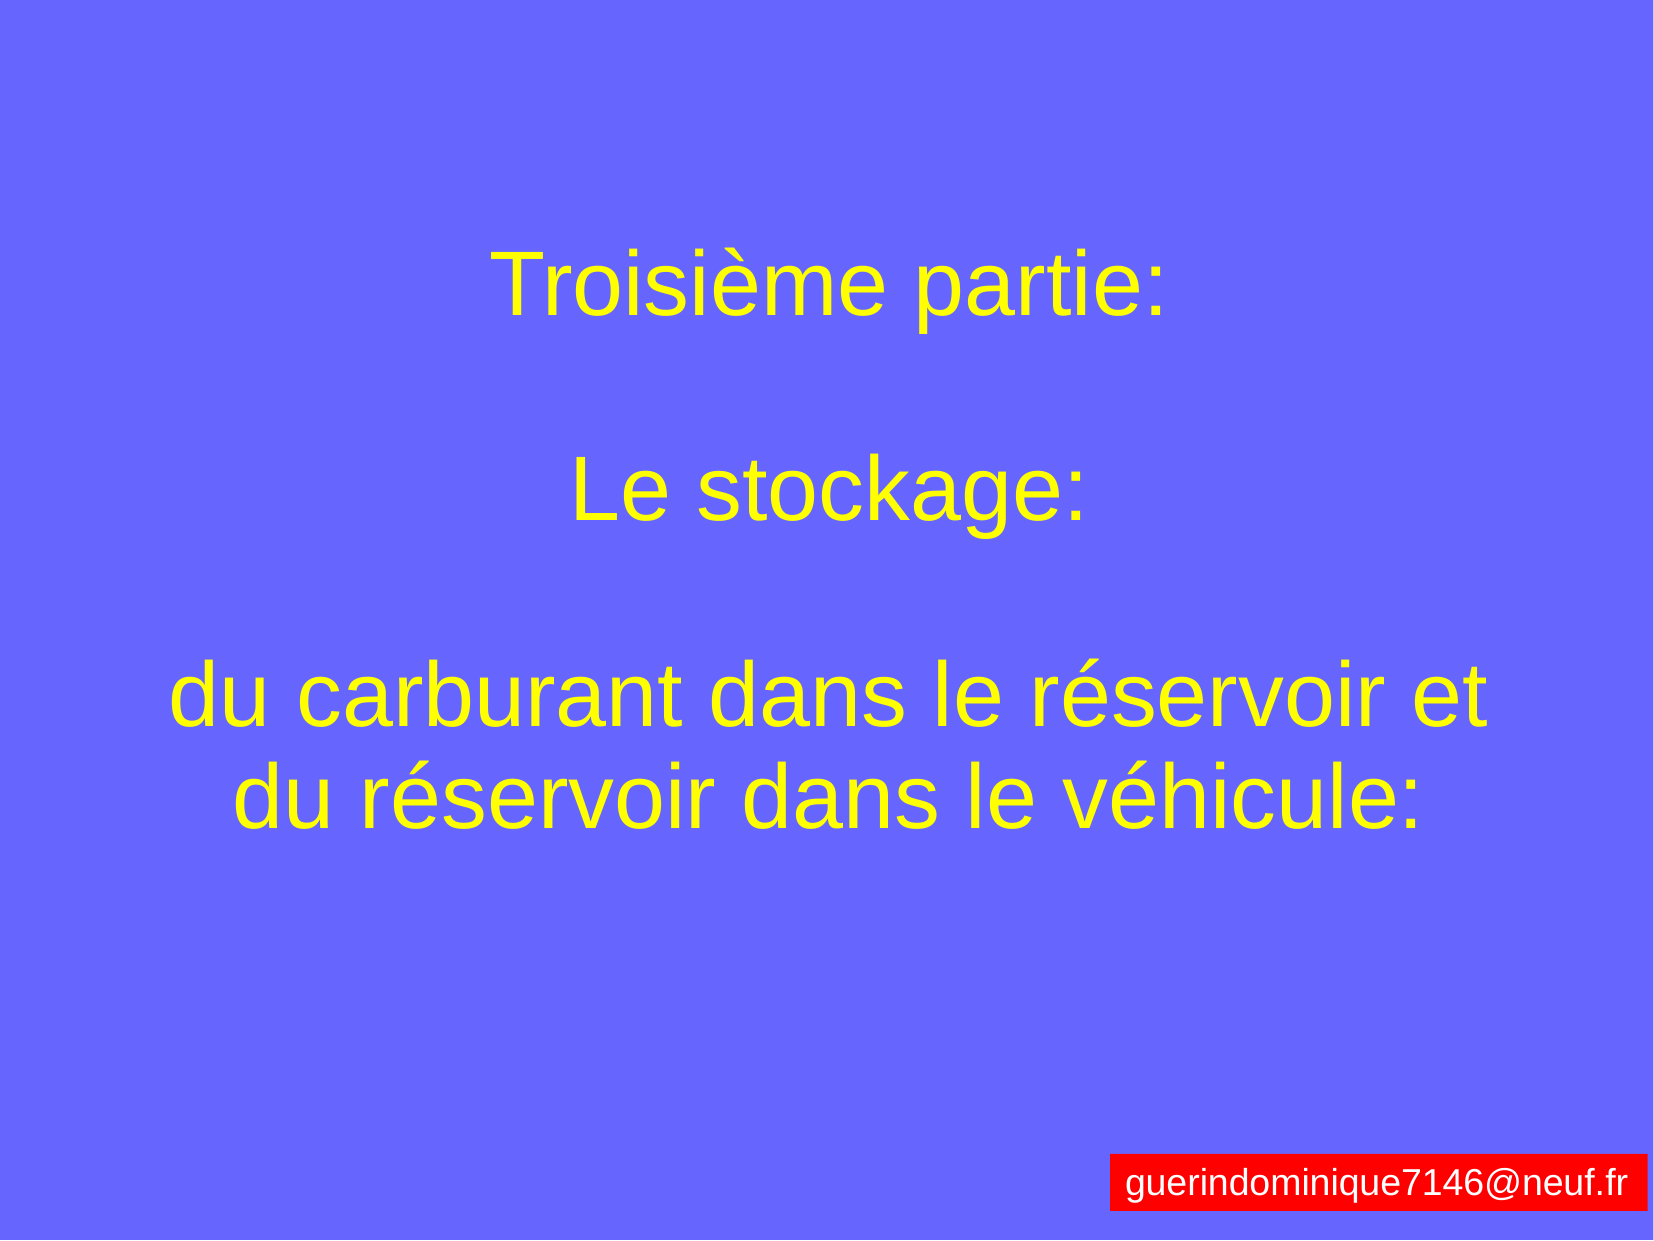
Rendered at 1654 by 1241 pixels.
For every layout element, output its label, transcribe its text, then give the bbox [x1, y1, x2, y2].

text_box guerindominique7146@neuf.fr [1110, 1153, 1648, 1211]
title Troisième partie: Le stockage: du carburant dans le réservoir et du réservoir dans le véhicule: [123, 232, 1536, 849]
